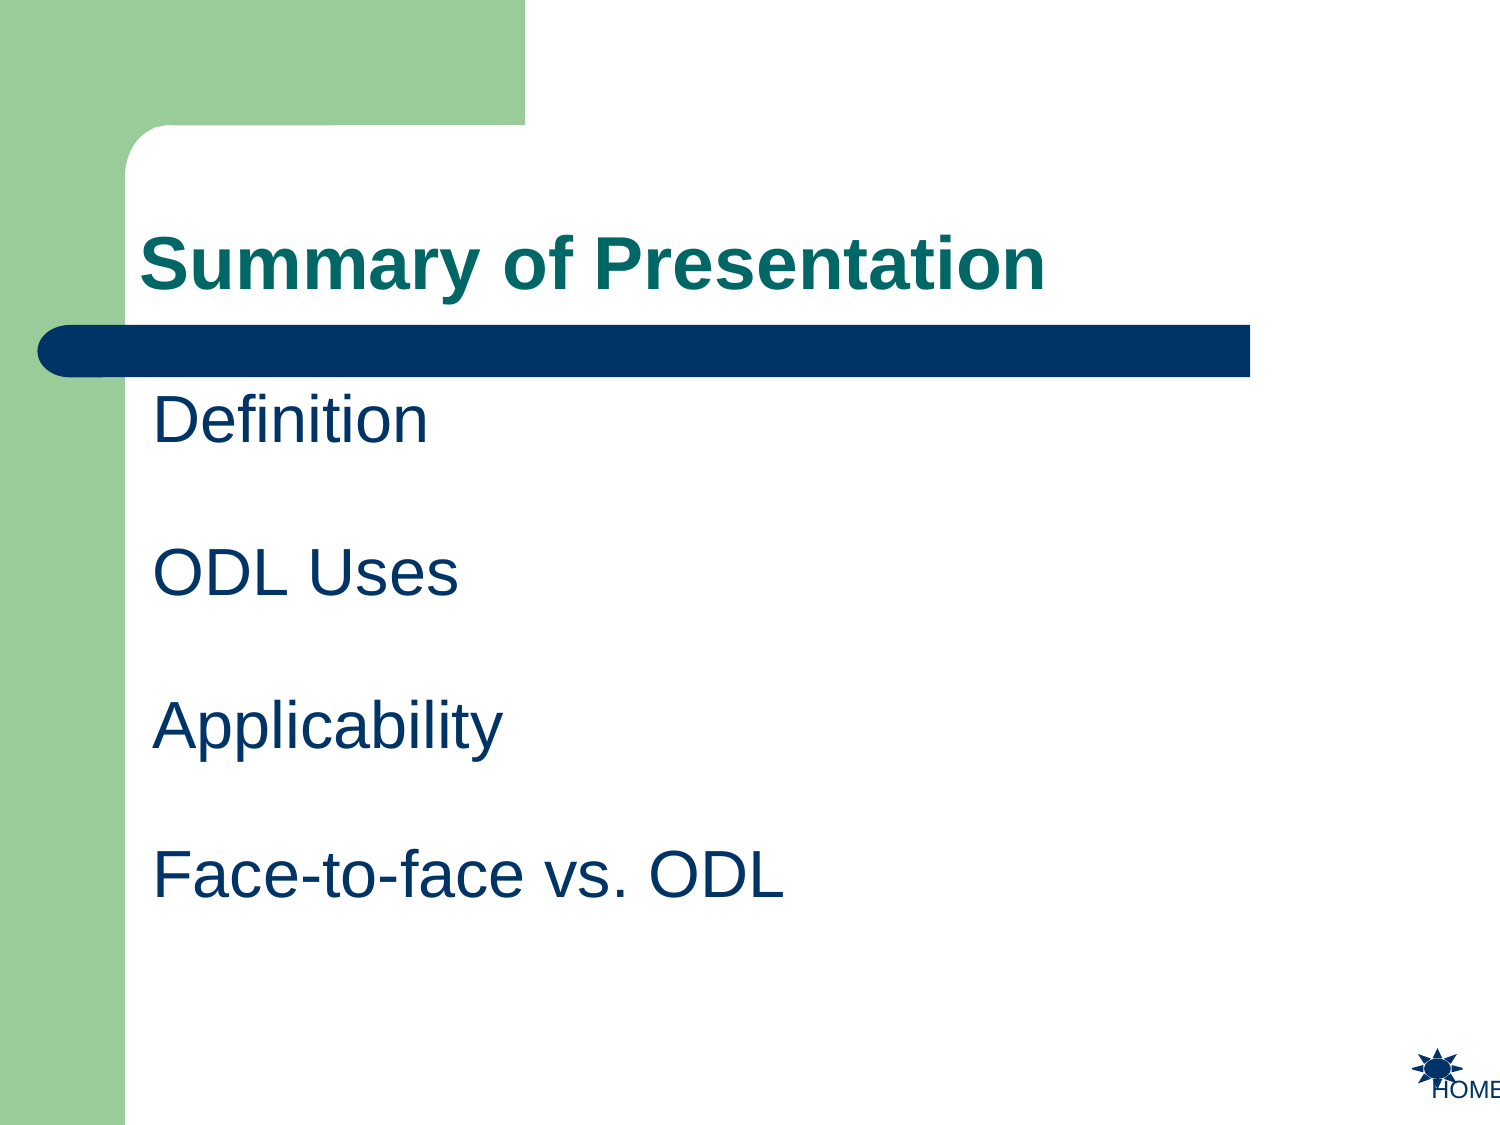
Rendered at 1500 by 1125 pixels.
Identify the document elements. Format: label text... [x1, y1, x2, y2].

text_box HOME [1419, 1055, 1456, 1088]
title Summary of Presentation [124, 124, 1425, 313]
text_box HOME [1433, 1049, 1442, 1058]
list Definition ODL Uses Applicability Face-to-face vs. ODL [137, 387, 1400, 999]
